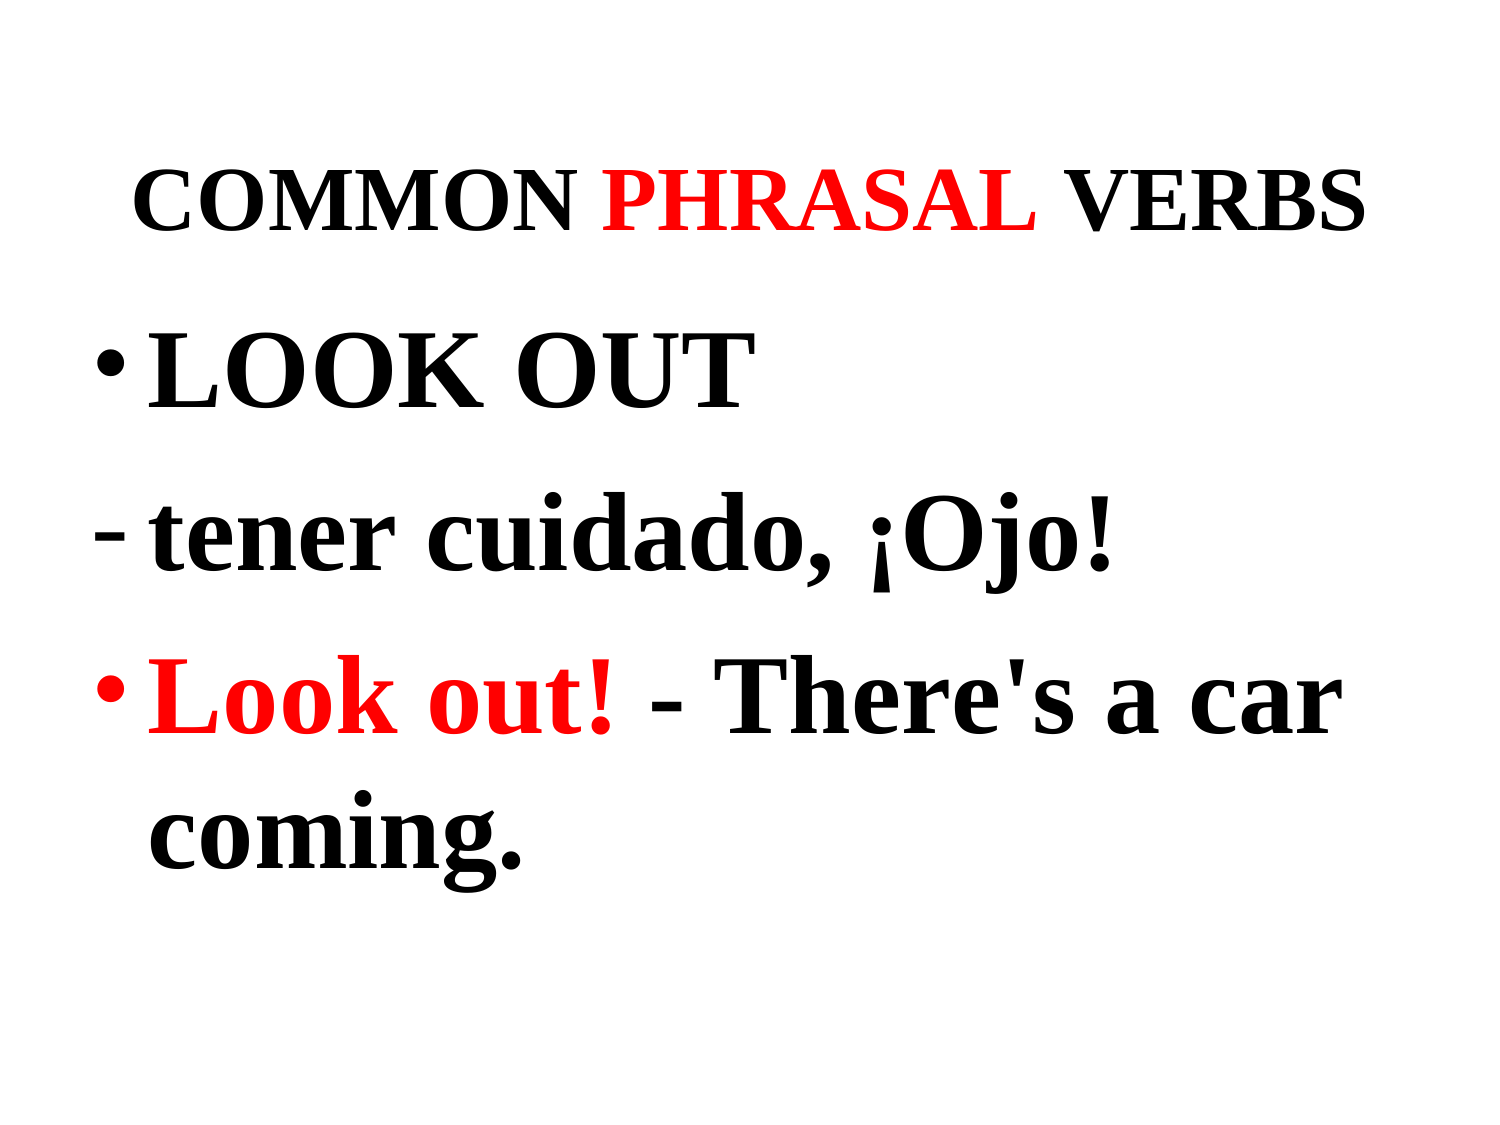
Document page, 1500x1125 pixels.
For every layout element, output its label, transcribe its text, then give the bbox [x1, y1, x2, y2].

list LOOK OUT tener cuidado, ¡Ojo! Look out! - There's a car coming. [76, 287, 1447, 1000]
title COMMON PHRASAL VERBS [112, 99, 1388, 287]
